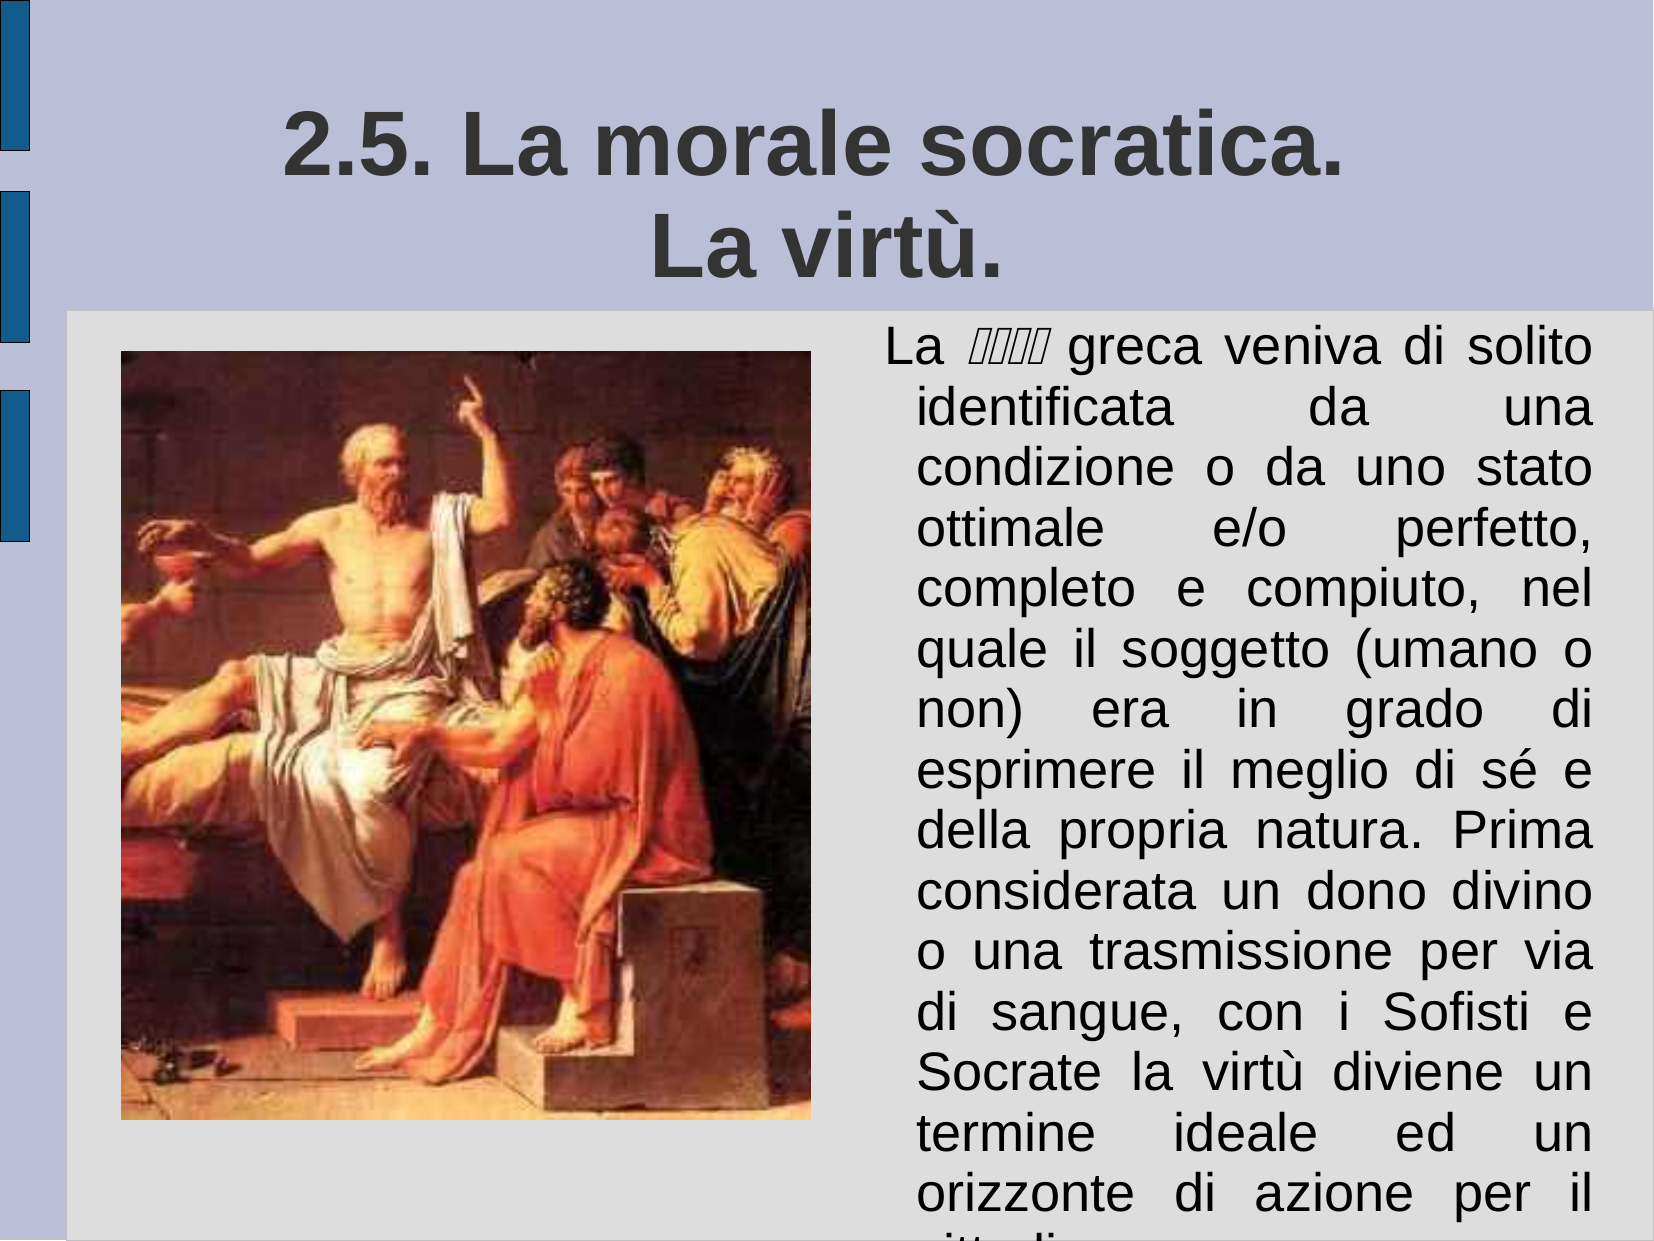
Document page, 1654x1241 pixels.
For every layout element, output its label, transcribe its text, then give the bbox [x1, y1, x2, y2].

list La  greca veniva di solito identificata da una condizione o da uno stato ottimale e/o perfetto, completo e compiuto, nel quale il soggetto (umano o non) era in grado di esprimere il meglio di sé e della propria natura. Prima considerata un dono divino o una trasmissione per via di sangue, con i Sofisti e Socrate la virtù diviene un termine ideale ed un orizzonte di azione per il cittadino co- [845, 315, 1595, 1233]
picture [121, 351, 811, 1120]
title 2.5. La morale socratica. La virtù. [121, 91, 1534, 299]
